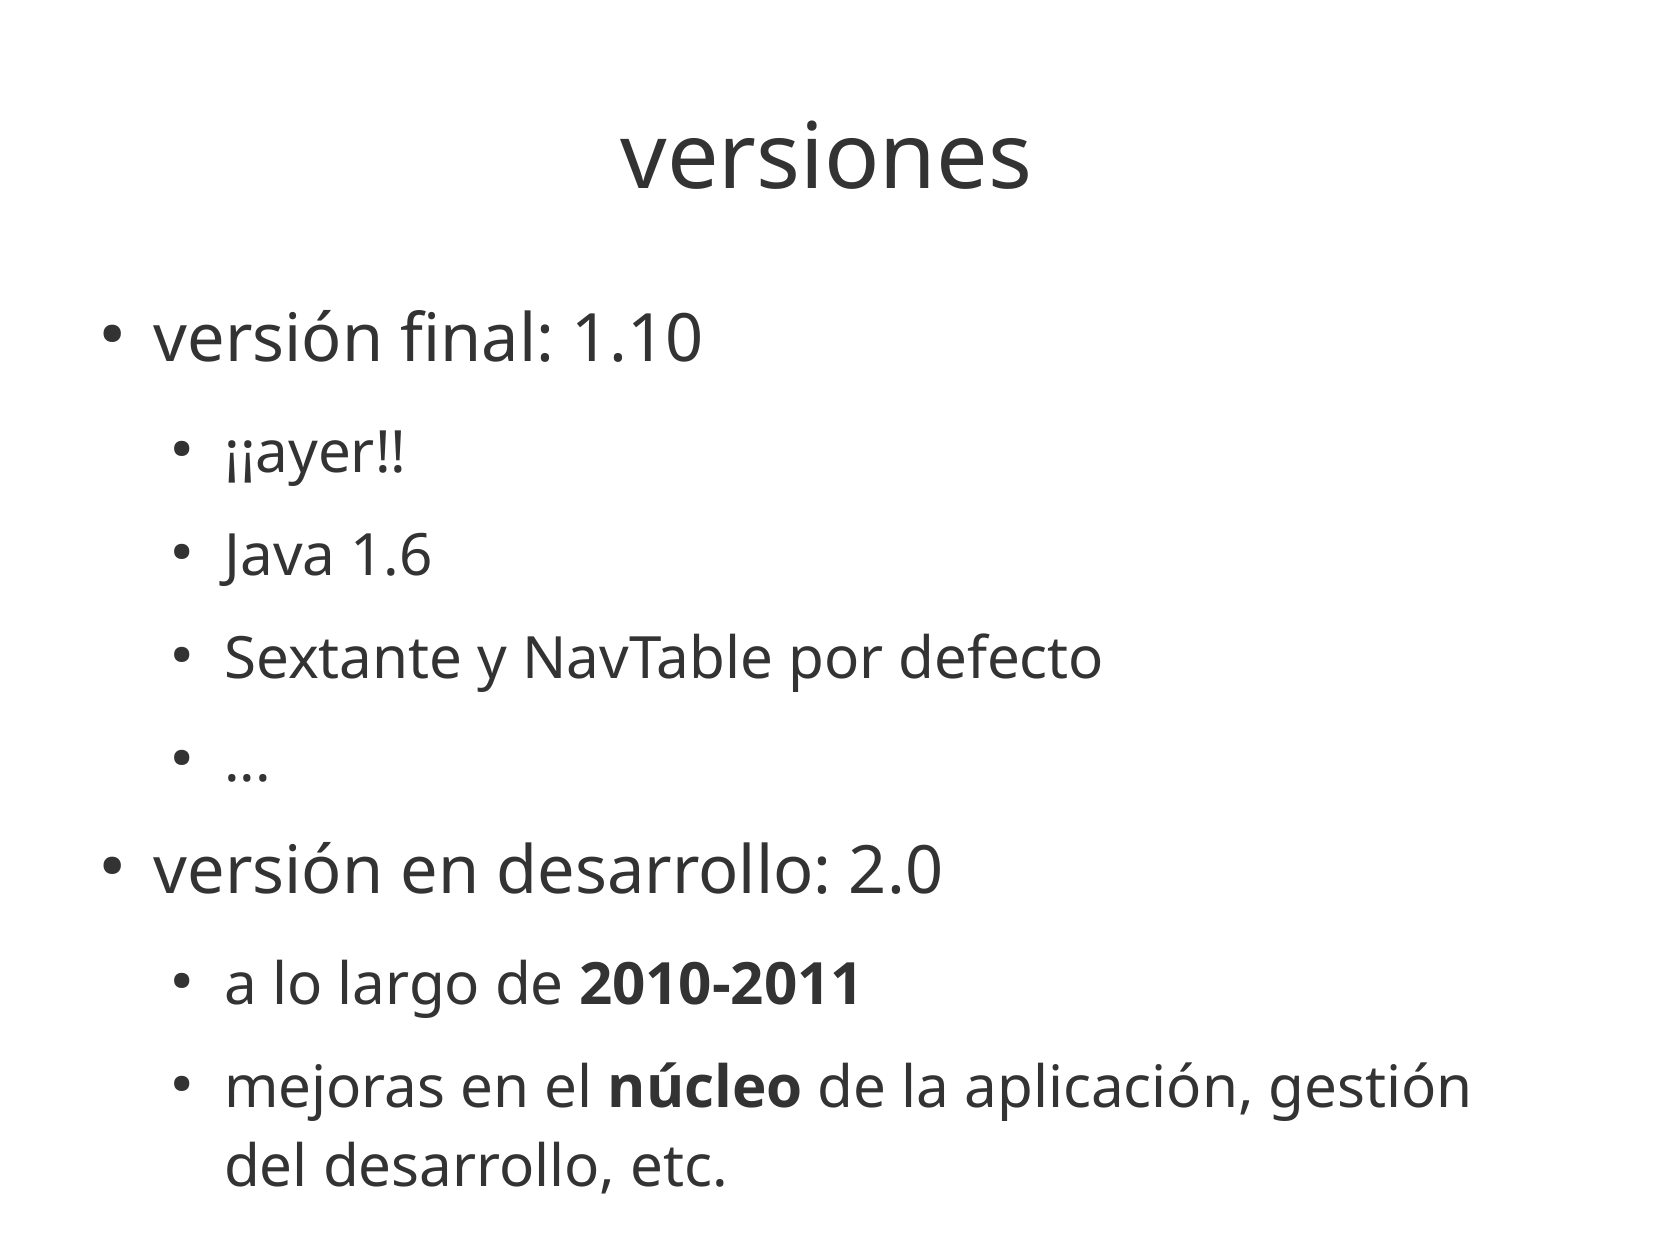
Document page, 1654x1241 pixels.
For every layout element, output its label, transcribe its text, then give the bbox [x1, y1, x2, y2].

title versiones [82, 49, 1571, 257]
list versión final: 1.10 ¡¡ayer!! Java 1.6 Sextante y NavTable por defecto ... versión en desarrollo: 2.0 a lo largo de 2010-2011 mejoras en el núcleo de la aplicación, gestión del desarrollo, etc. [82, 290, 1571, 1109]
